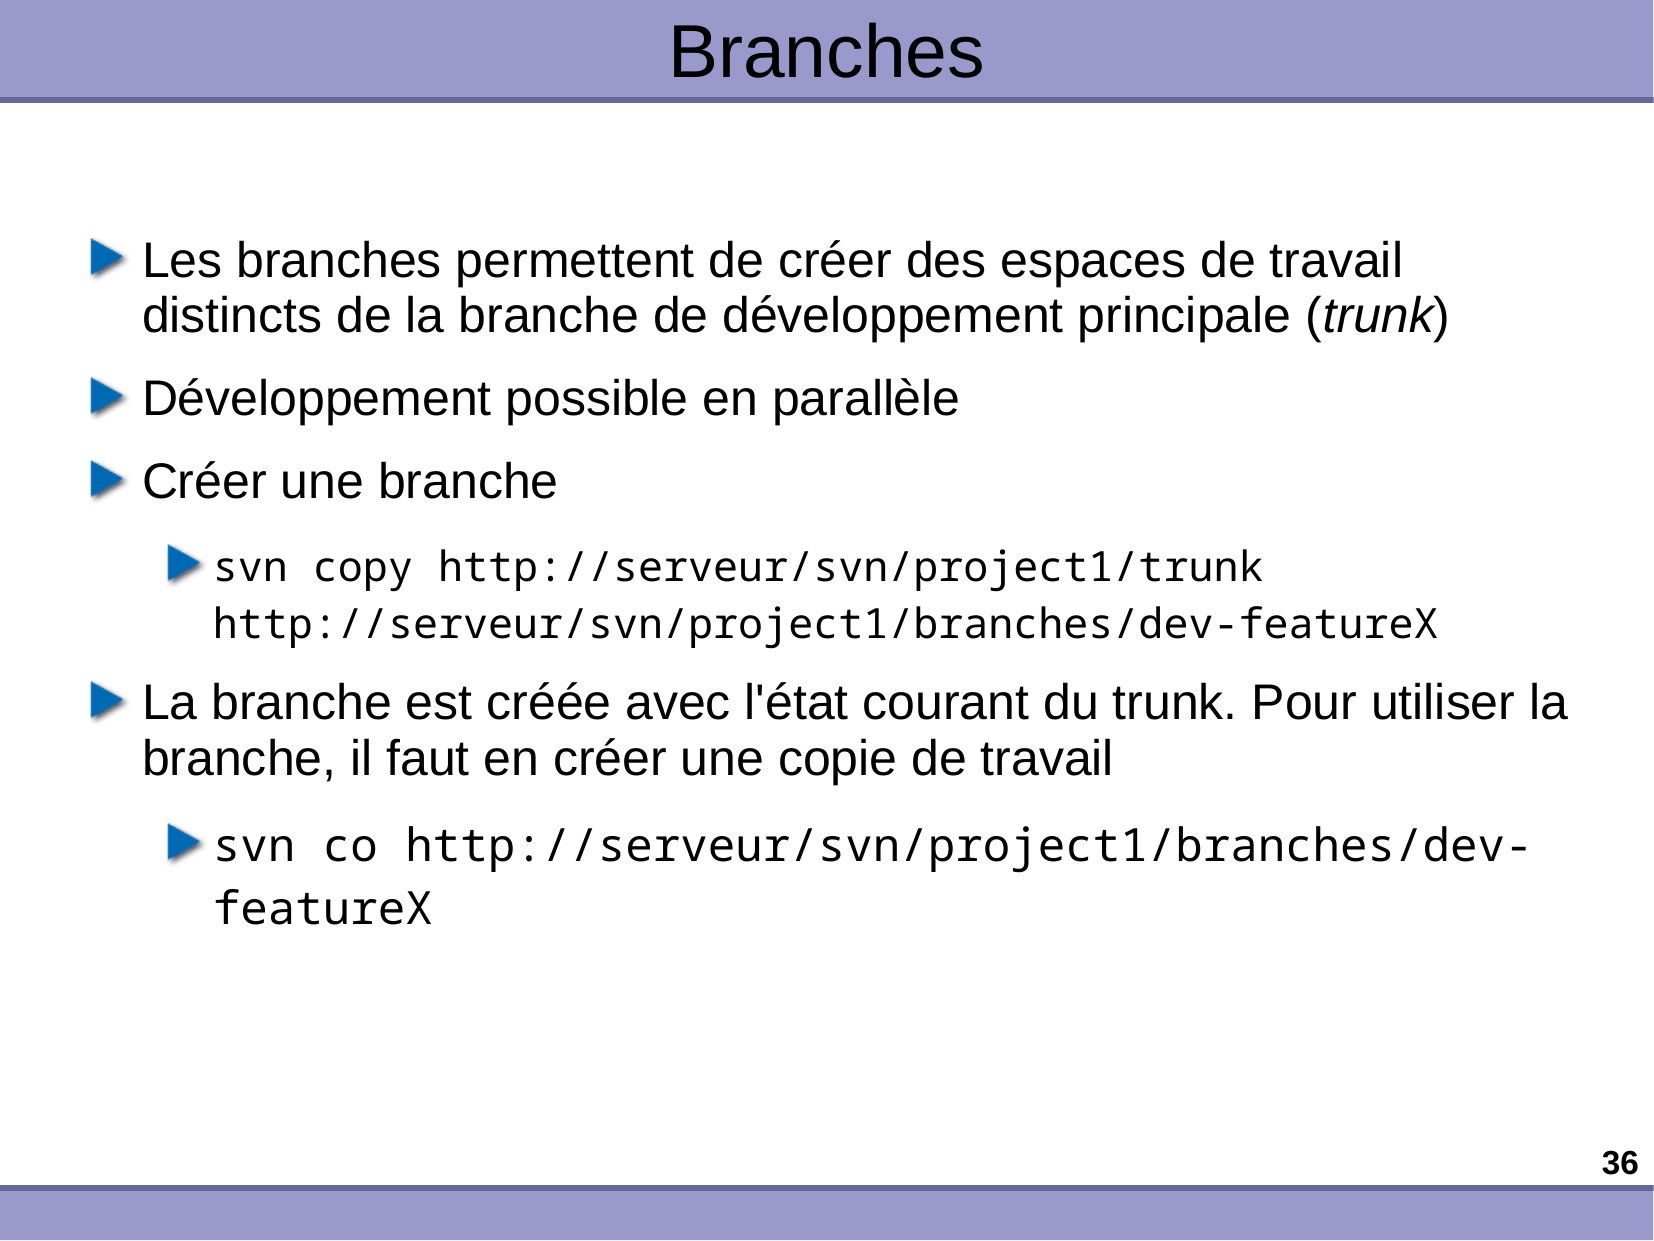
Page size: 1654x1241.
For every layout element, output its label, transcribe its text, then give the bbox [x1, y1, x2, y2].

list Les branches permettent de créer des espaces de travail distincts de la branche de développement principale (trunk) Développement possible en parallèle Créer une branche svn copy http://serveur/svn/project1/trunk http://serveur/svn/project1/branches/dev-featureX La branche est créée avec l'état courant du trunk. Pour utiliser la branche, il faut en créer une copie de travail svn co http://serveur/svn/project1/branches/dev-featureX [71, 231, 1595, 977]
title Branches [0, 4, 1654, 98]
